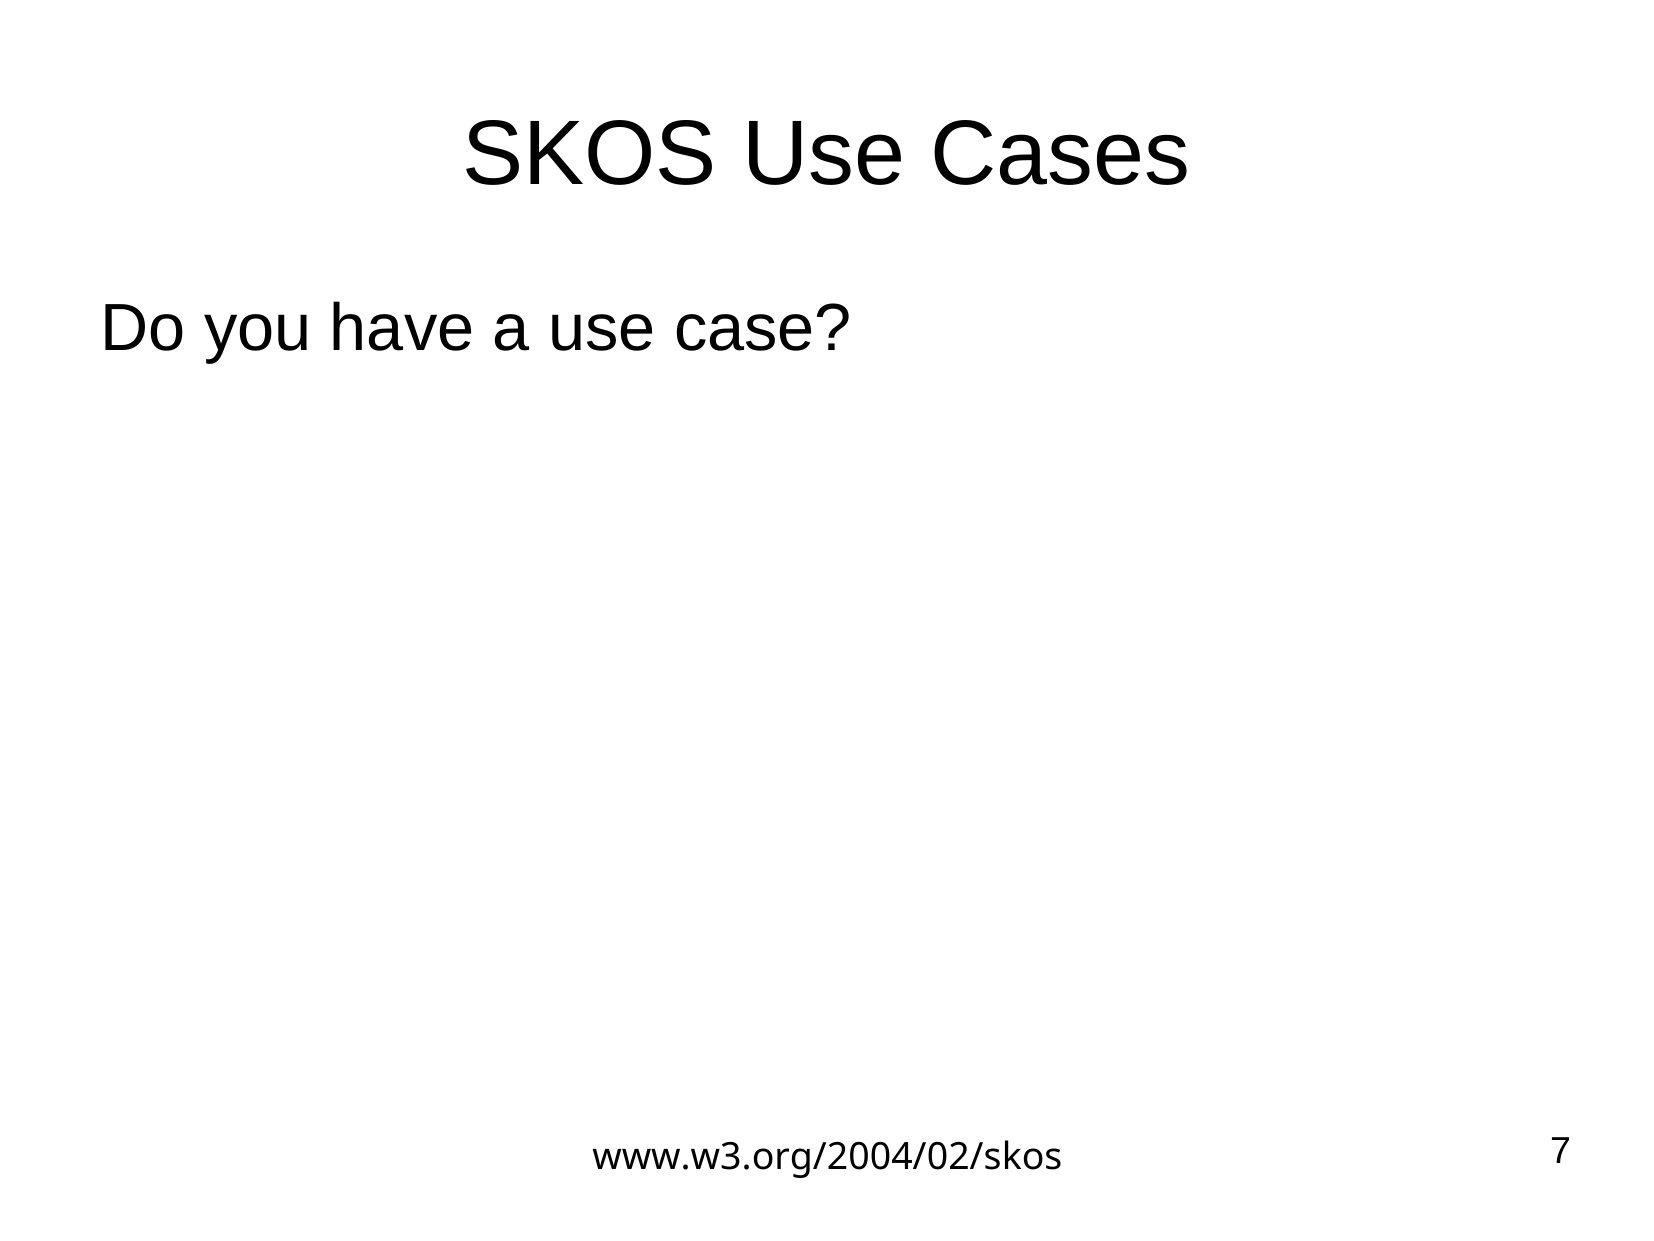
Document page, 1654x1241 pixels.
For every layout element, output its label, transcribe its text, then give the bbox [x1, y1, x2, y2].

list Do you have a use case? [82, 290, 1571, 1109]
title SKOS Use Cases [82, 49, 1571, 257]
